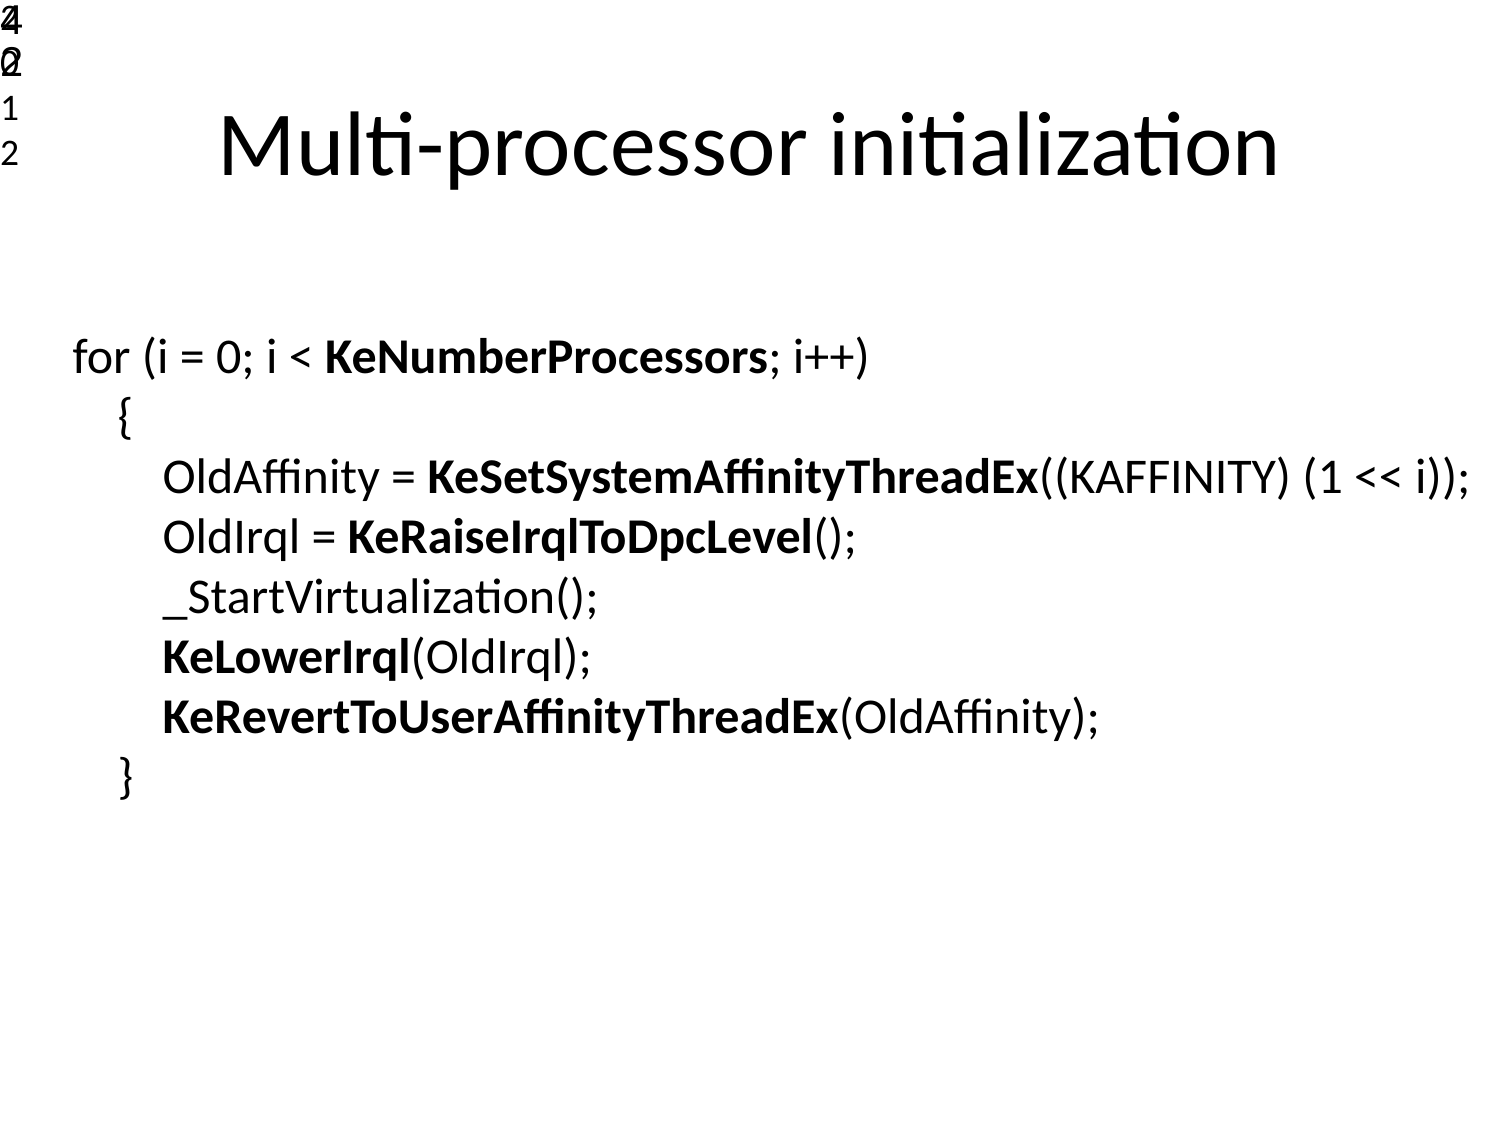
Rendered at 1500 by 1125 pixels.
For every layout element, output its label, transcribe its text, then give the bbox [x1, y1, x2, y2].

text_box for (i = 0; i < KeNumberProcessors; i++) { OldAffinity = KeSetSystemAffinityThreadEx((KAFFINITY) (1 << i)); OldIrql = KeRaiseIrqlToDpcLevel(); _StartVirtualization(); KeLowerIrql(OldIrql); KeRevertToUserAffinityThreadEx(OldAffinity); } [57, 316, 1500, 811]
title Multi-processor initialization [75, 45, 1425, 233]
